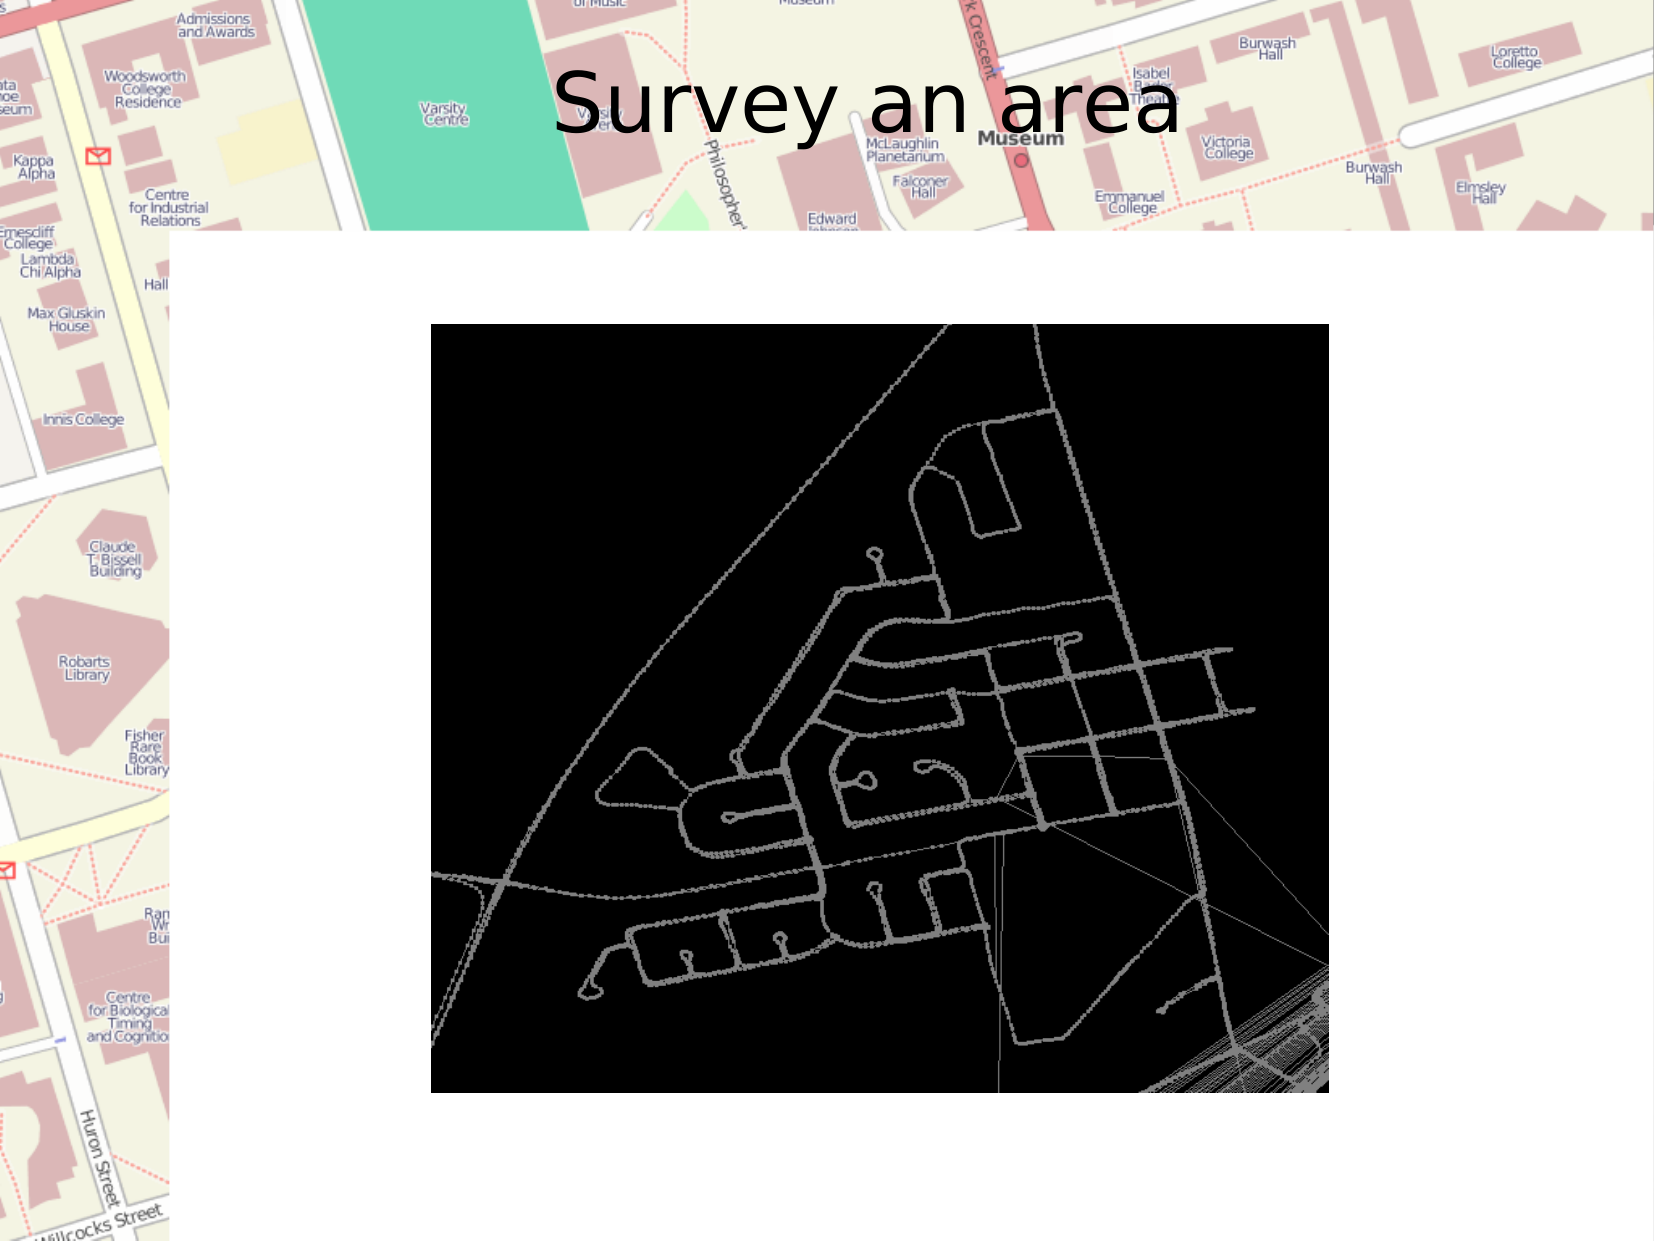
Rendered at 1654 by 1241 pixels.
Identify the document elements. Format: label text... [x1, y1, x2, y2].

picture [0, 0, 1654, 1241]
title Survey an area [124, 0, 1613, 208]
